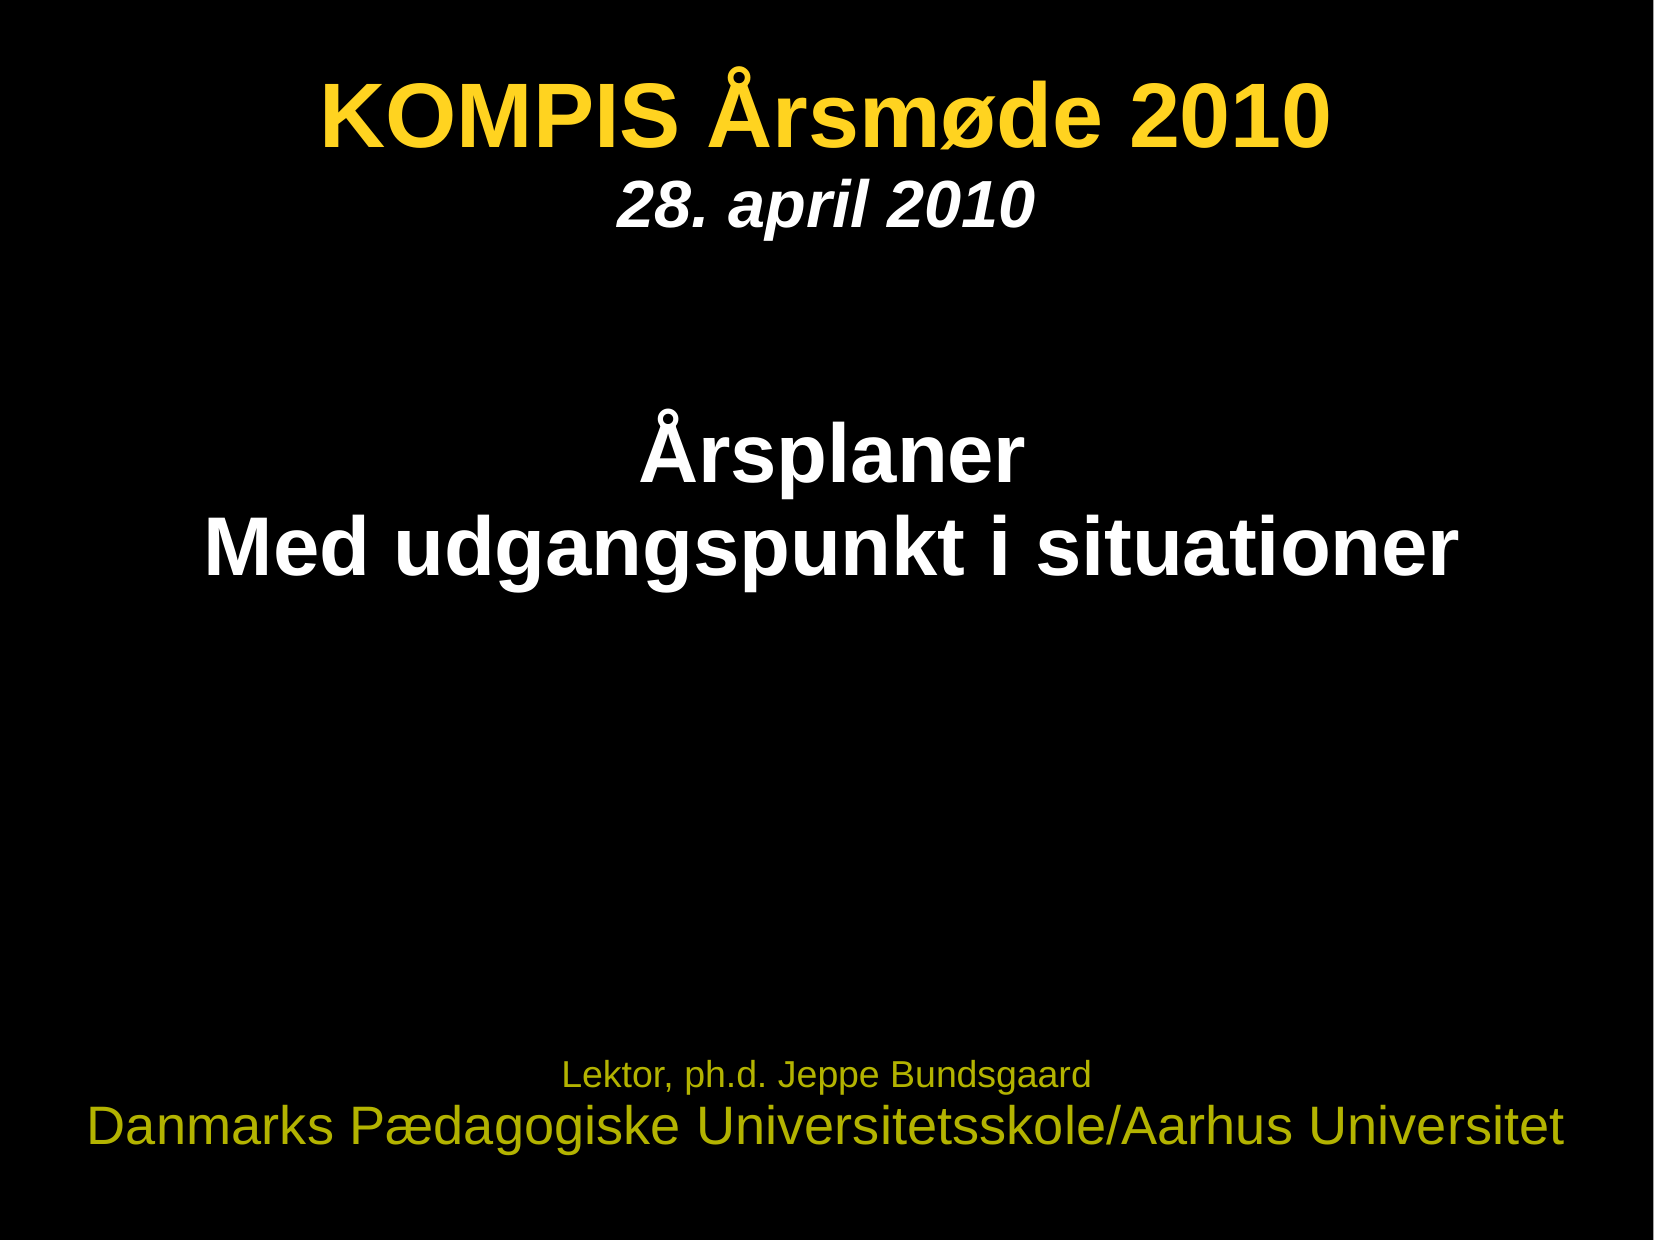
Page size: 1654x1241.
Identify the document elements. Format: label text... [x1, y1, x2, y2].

text_box Lektor, ph.d. Jeppe Bundsgaard Danmarks Pædagogiske Universitetsskole/Aarhus Universitet [0, 1046, 1654, 1211]
subtitle Årsplaner Med udgangspunkt i situationer [88, 324, 1577, 677]
title KOMPIS Årsmøde 2010 28. april 2010 [82, 49, 1571, 257]
